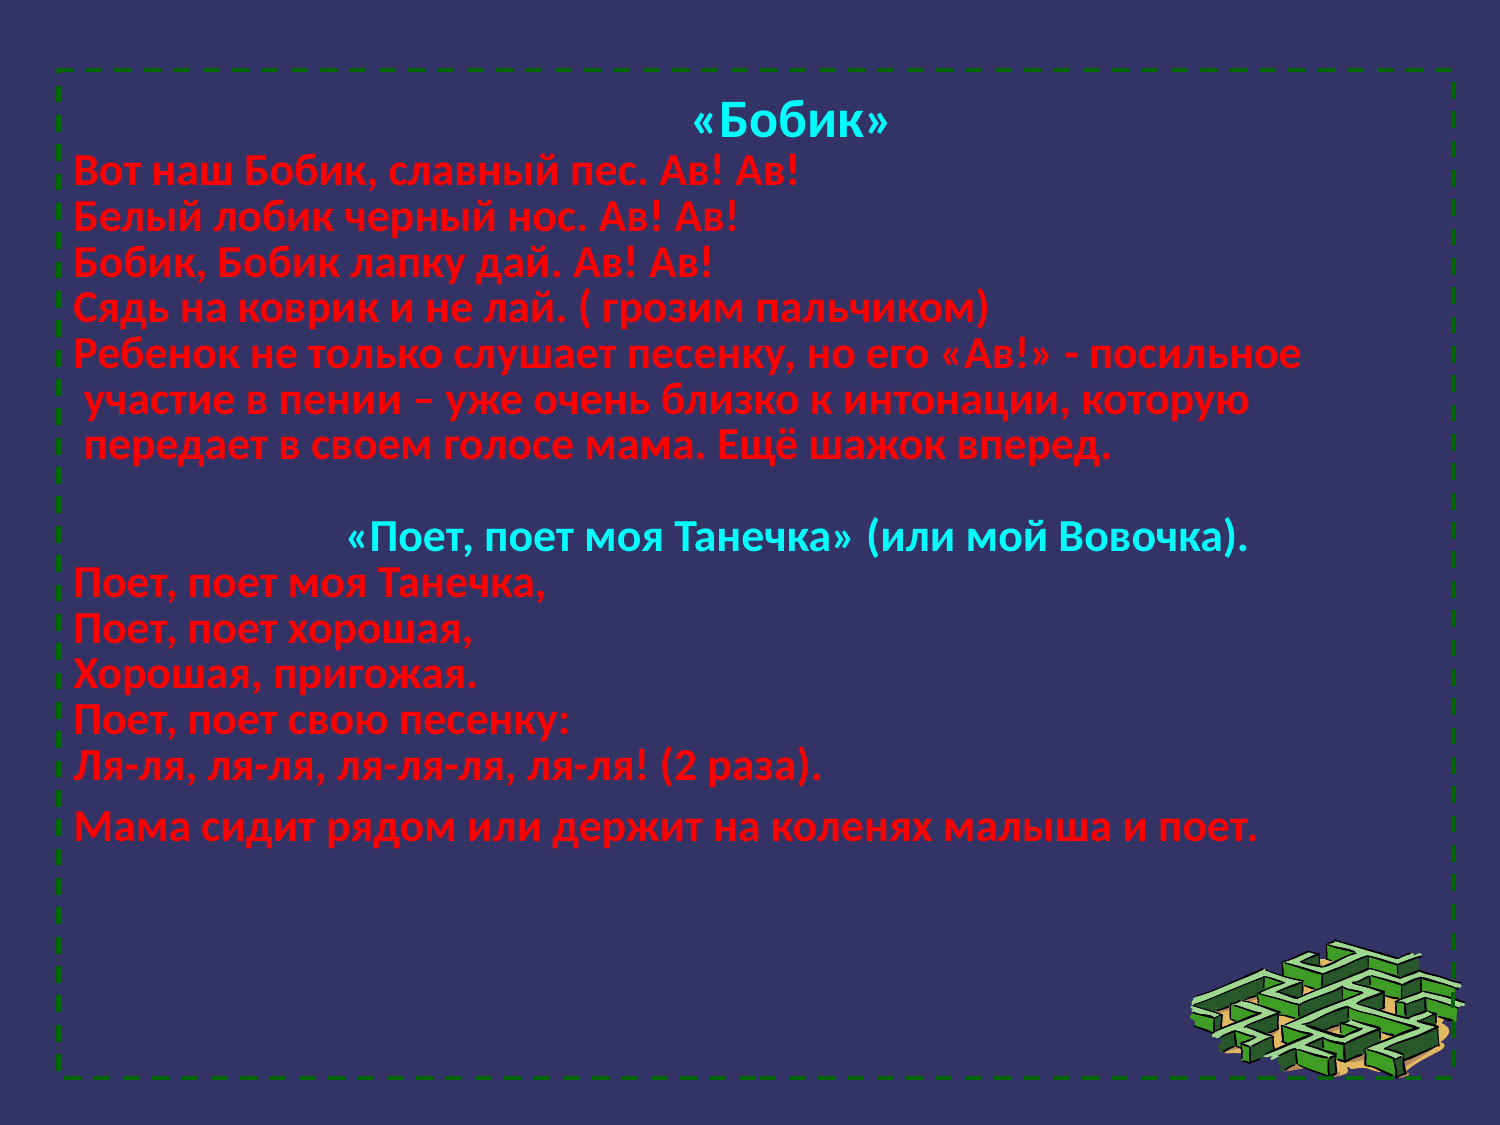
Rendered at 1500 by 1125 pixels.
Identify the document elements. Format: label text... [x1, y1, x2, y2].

text_box [26, 297, 1377, 1116]
text_box «Бобик» Вот наш Бобик, славный пес. Ав! Ав! Белый лобик черный нос. Ав! Ав! Бобик, Бобик лапку дай. Ав! Ав! Сядь на коврик и не лай. ( грозим пальчиком) Ребенок не только слушает песенку, но его «Ав!» - посильное участие в пении – уже очень близко к интонации, которую передает в своем голосе мама. Ещё шажок вперед. «Поет, поет моя Танечка» (или мой Вовочка). Поет, поет моя Танечка, Поет, поет хорошая, Хорошая, пригожая. Поет, поет свою песенку: Ля-ля, ля-ля, ля-ля-ля, ля-ля! (2 раза). Мама сидит рядом или держит на коленях малыша и поет. [58, 89, 1500, 1008]
